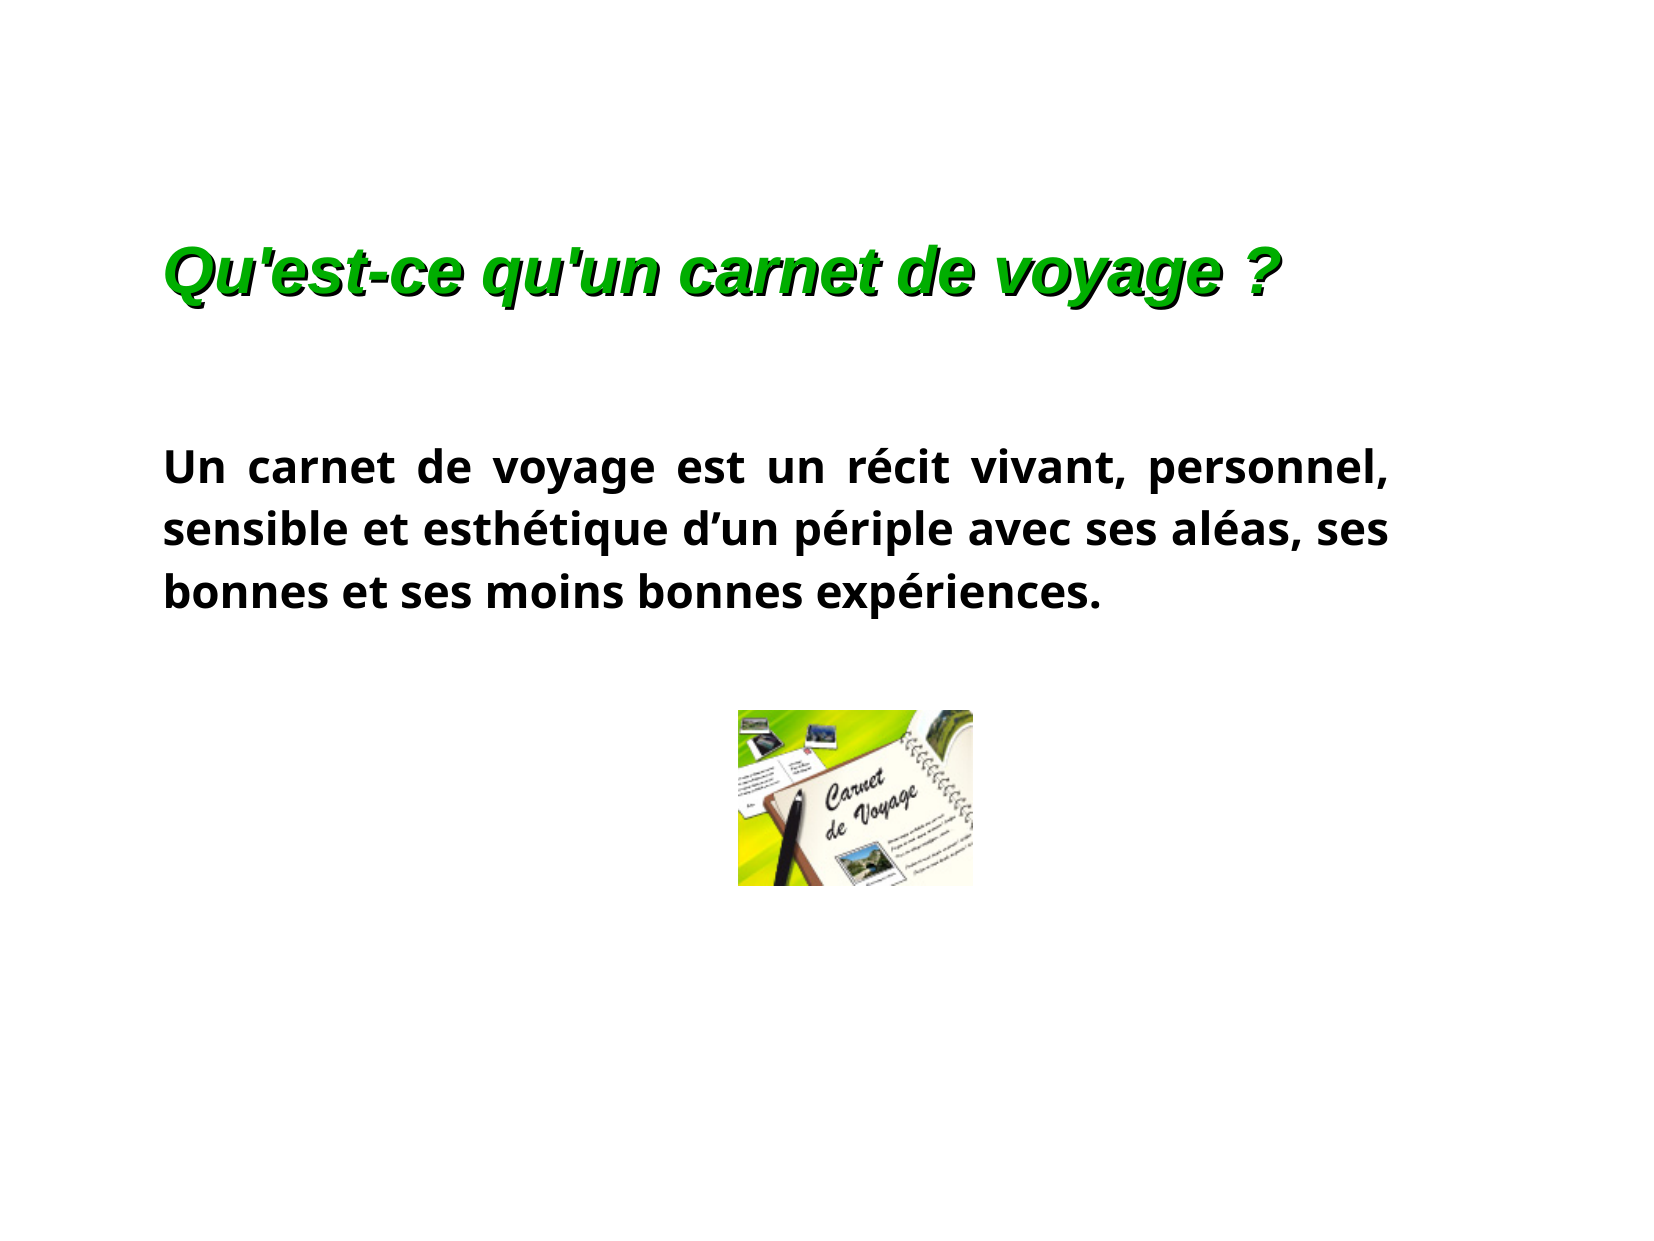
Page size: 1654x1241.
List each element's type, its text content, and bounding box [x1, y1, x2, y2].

picture [738, 710, 973, 886]
text_box Qu'est-ce qu'un carnet de voyage ? Un carnet de voyage est un récit vivant, personnel, sensible et esthétique d’un périple avec ses aléas, ses bonnes et ses moins bonnes expériences. [147, 226, 1536, 635]
